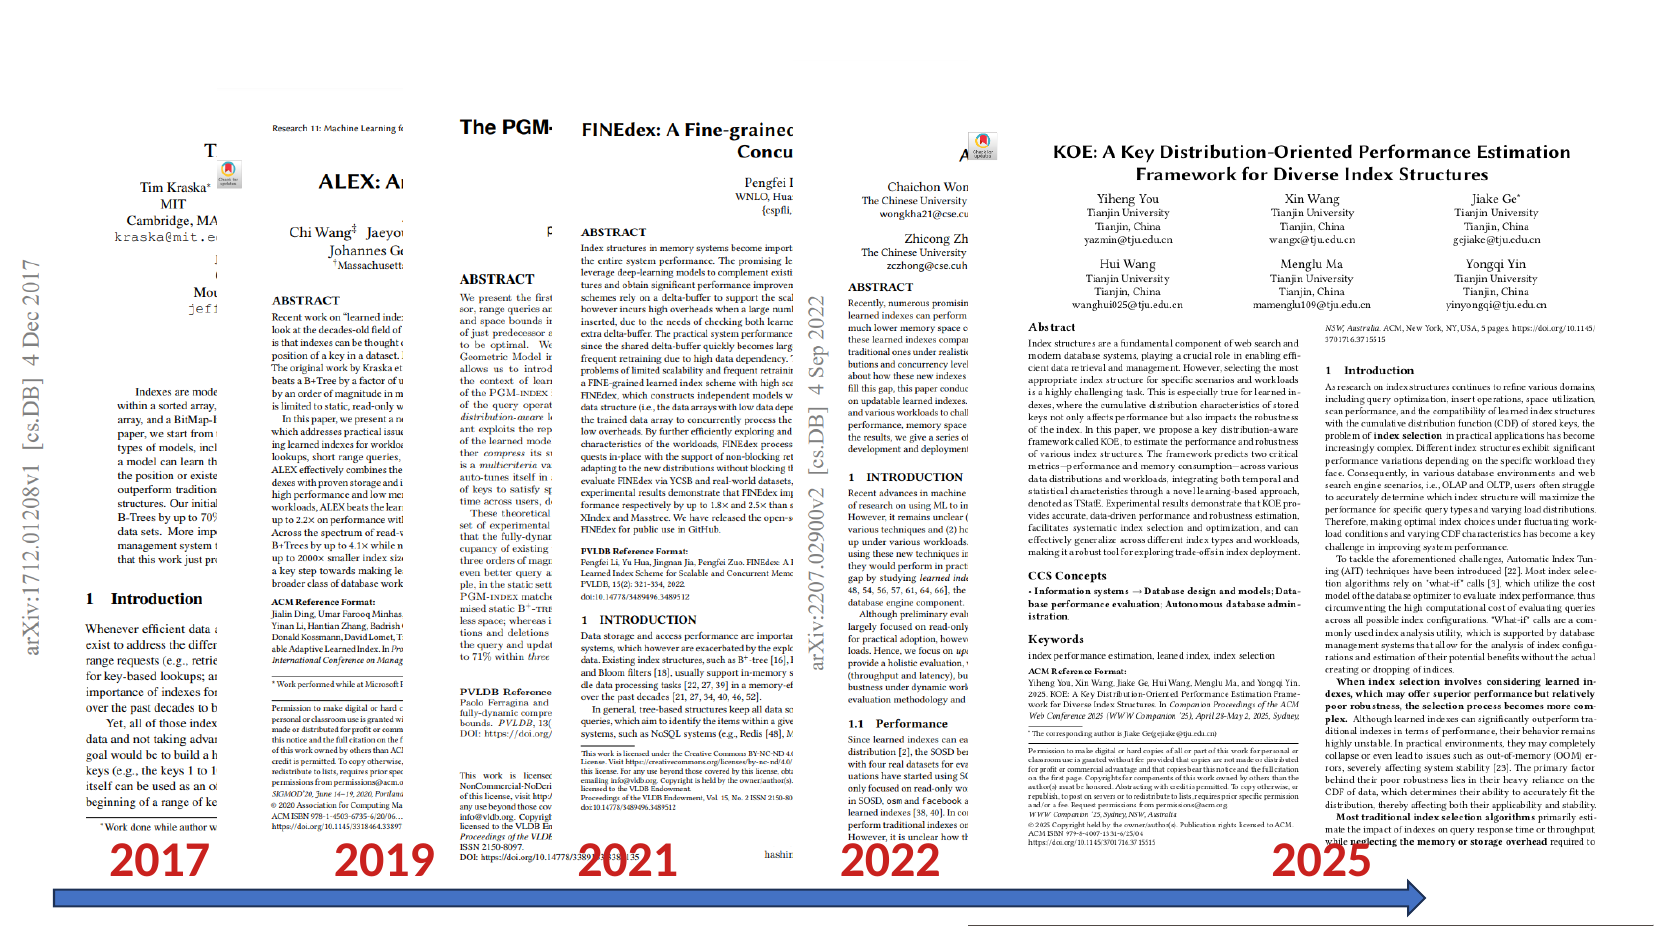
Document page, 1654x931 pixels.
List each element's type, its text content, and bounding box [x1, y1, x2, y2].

text_box 2025 [1256, 819, 1388, 895]
text_box [53, 881, 1426, 915]
picture [4, 29, 1654, 926]
text_box 2022 [825, 819, 956, 895]
text_box 2019 [319, 819, 450, 889]
text_box 2017 [94, 819, 226, 889]
text_box 2021 [562, 819, 694, 889]
